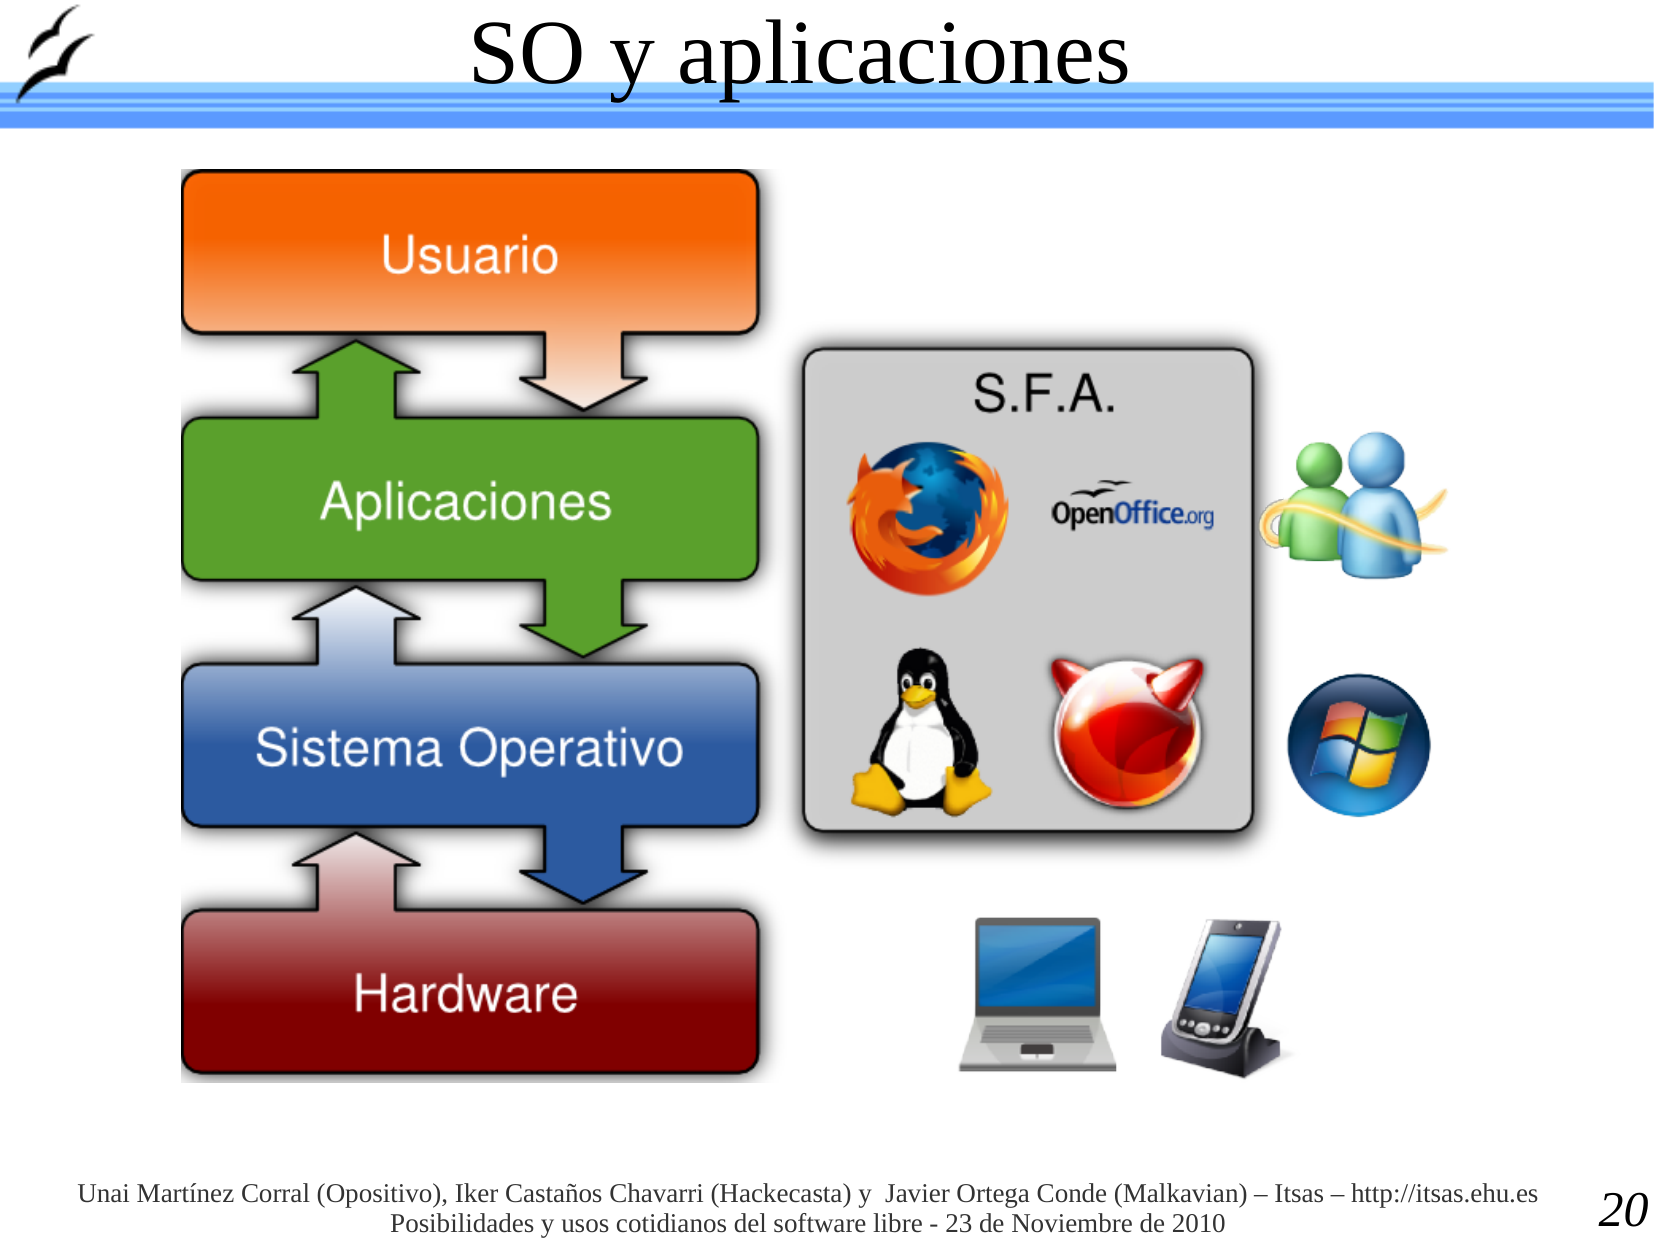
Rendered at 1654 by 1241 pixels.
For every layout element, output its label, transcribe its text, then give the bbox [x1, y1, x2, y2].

picture [181, 169, 1452, 1083]
title SO y aplicaciones [94, 0, 1507, 107]
picture [0, 0, 1654, 133]
